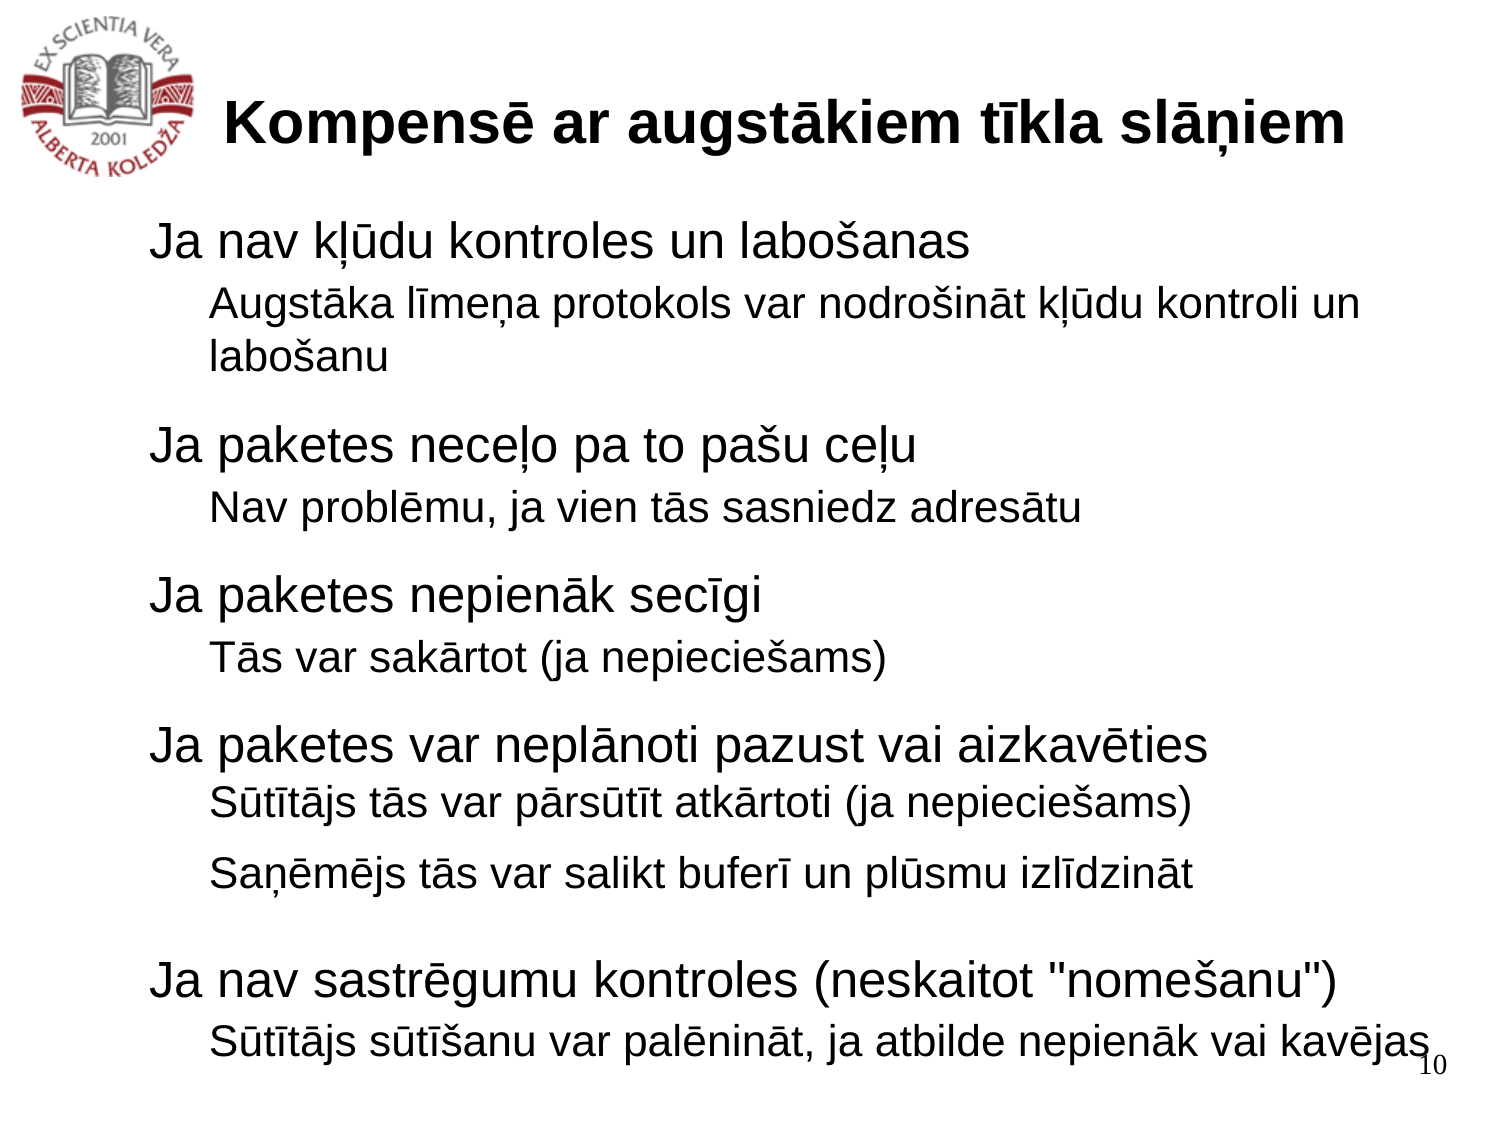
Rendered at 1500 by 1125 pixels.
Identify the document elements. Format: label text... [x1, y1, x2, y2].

title Kompensē ar augstākiem tīkla slāņiem [49, 62, 1500, 175]
picture [21, 16, 194, 177]
list Ja nav kļūdu kontroles un labošanas Augstāka līmeņa protokols var nodrošināt kļūdu kontroli un labošanu Ja paketes neceļo pa to pašu ceļu Nav problēmu, ja vien tās sasniedz adresātu Ja paketes nepienāk secīgi Tās var sakārtot (ja nepieciešams) Ja paketes var neplānoti pazust vai aizkavēties Sūtītājs tās var pārsūtīt atkārtoti (ja nepieciešams) Saņēmējs tās var salikt buferī un plūsmu izlīdzināt Ja nav sastrēgumu kontroles (neskaitot "nomešanu") Sūtītājs sūtīšanu var palēnināt, ja atbilde nepienāk vai kavējas [74, 200, 1463, 1101]
